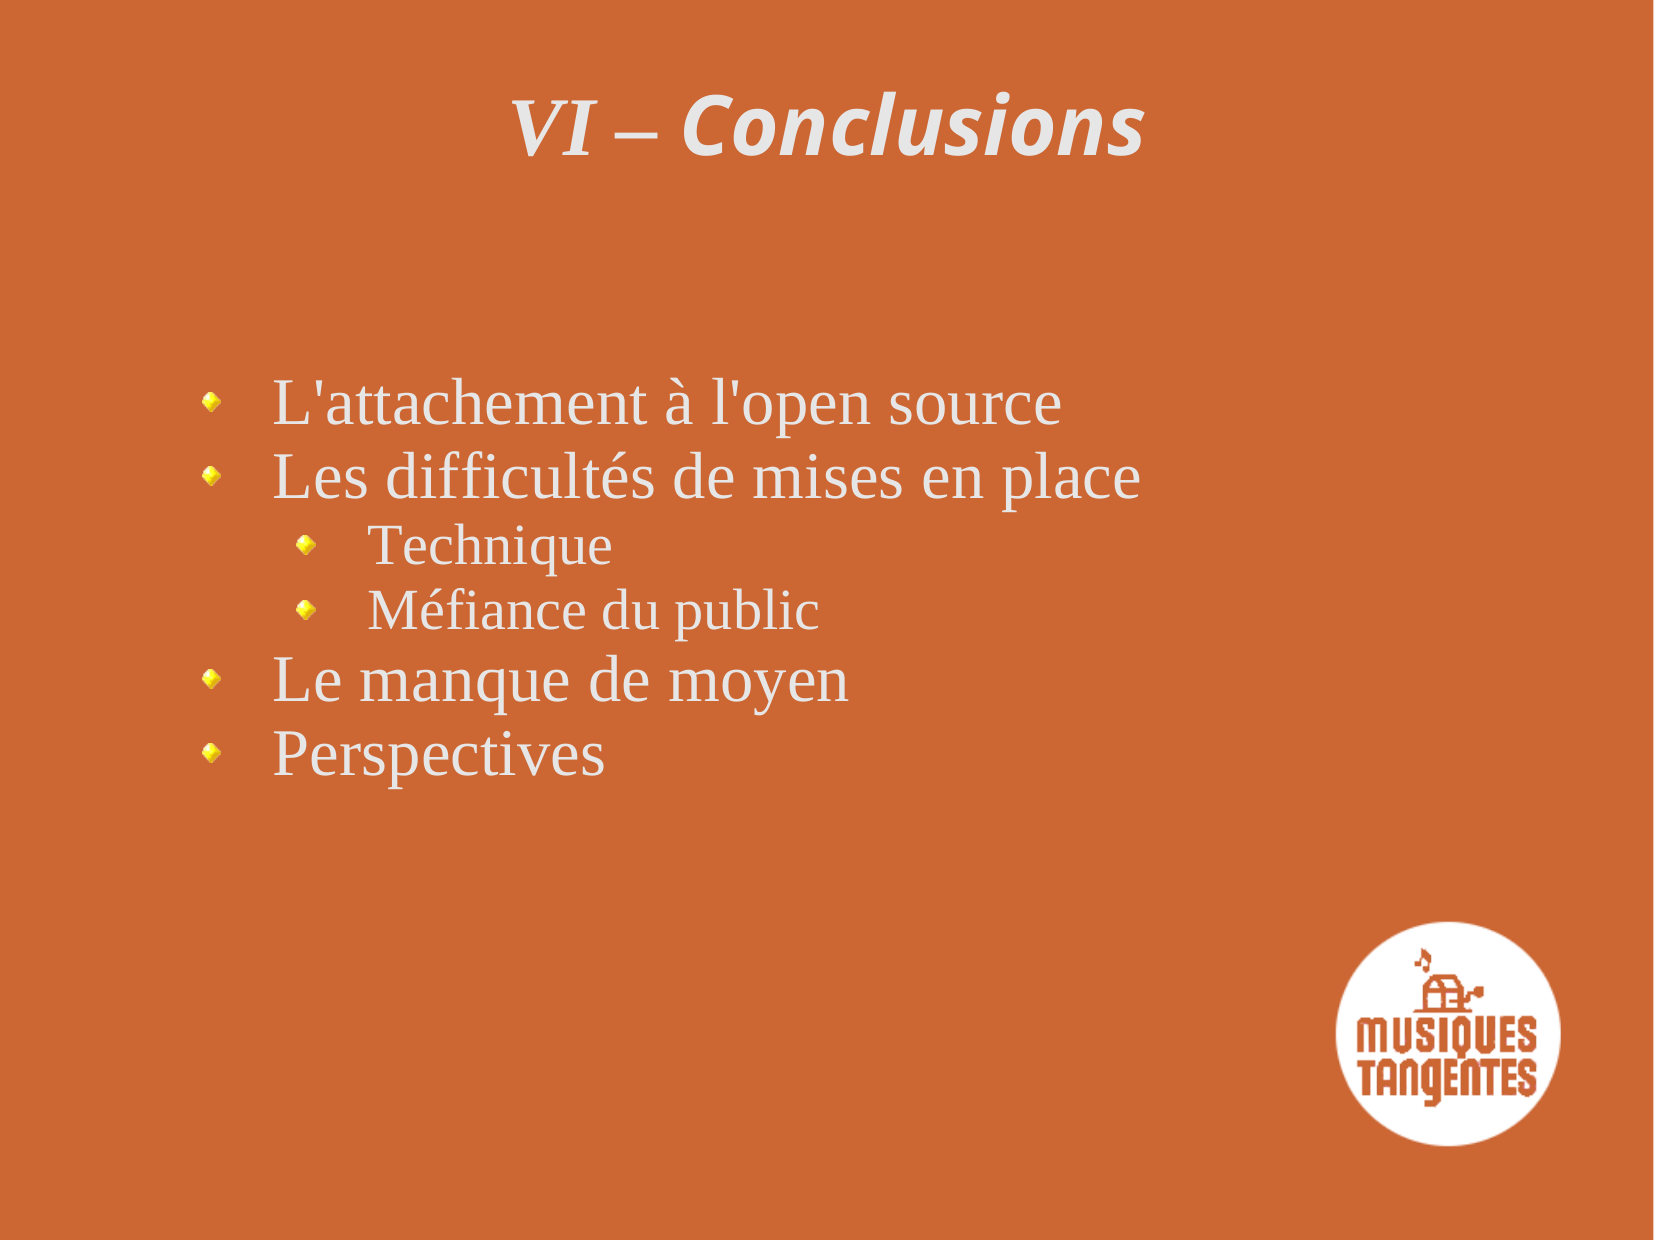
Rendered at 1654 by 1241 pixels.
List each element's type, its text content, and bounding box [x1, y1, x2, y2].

title VI – Conclusions [121, 19, 1534, 227]
list L'attachement à l'open source Les difficultés de mises en place Technique Méfiance du public Le manque de moyen Perspectives [178, 364, 1570, 1147]
picture [1299, 885, 1595, 1182]
